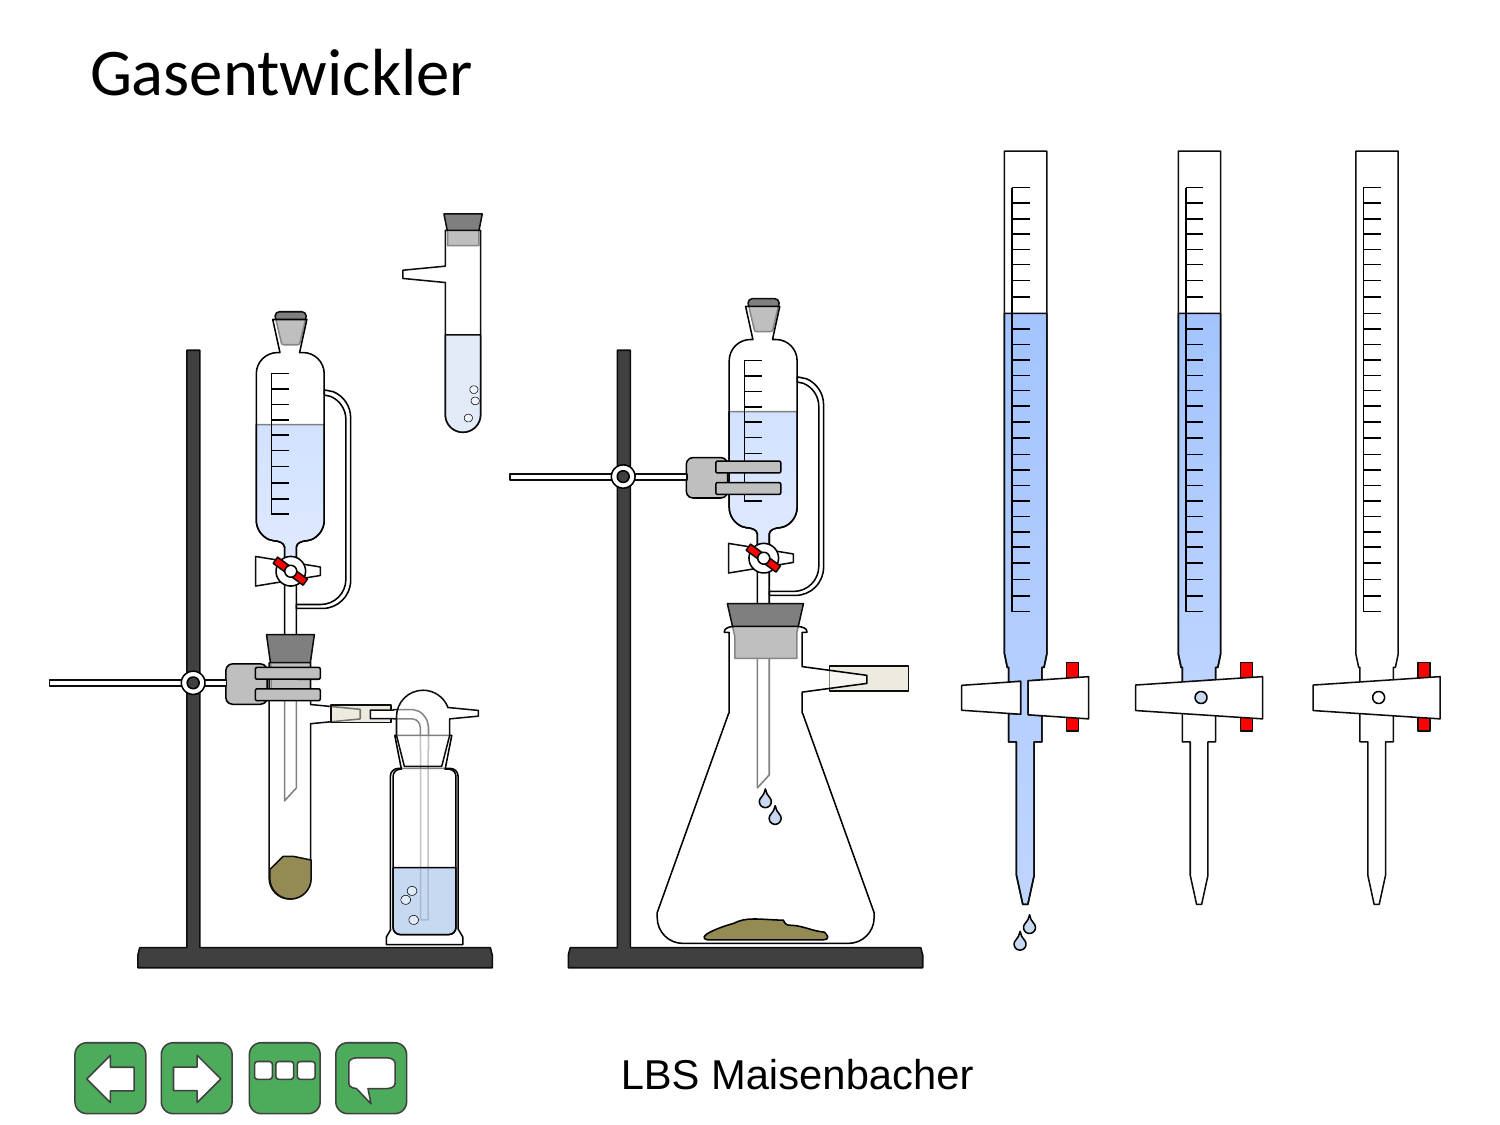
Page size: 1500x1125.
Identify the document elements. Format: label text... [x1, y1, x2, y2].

text_box [1014, 931, 1026, 951]
text_box [402, 213, 483, 433]
text_box [510, 298, 923, 968]
text_box [1023, 914, 1036, 934]
text_box [1135, 313, 1263, 731]
text_box [49, 311, 493, 968]
text_box [1313, 151, 1441, 905]
text_box [961, 313, 1089, 903]
title Gasentwickler [75, 20, 1426, 110]
